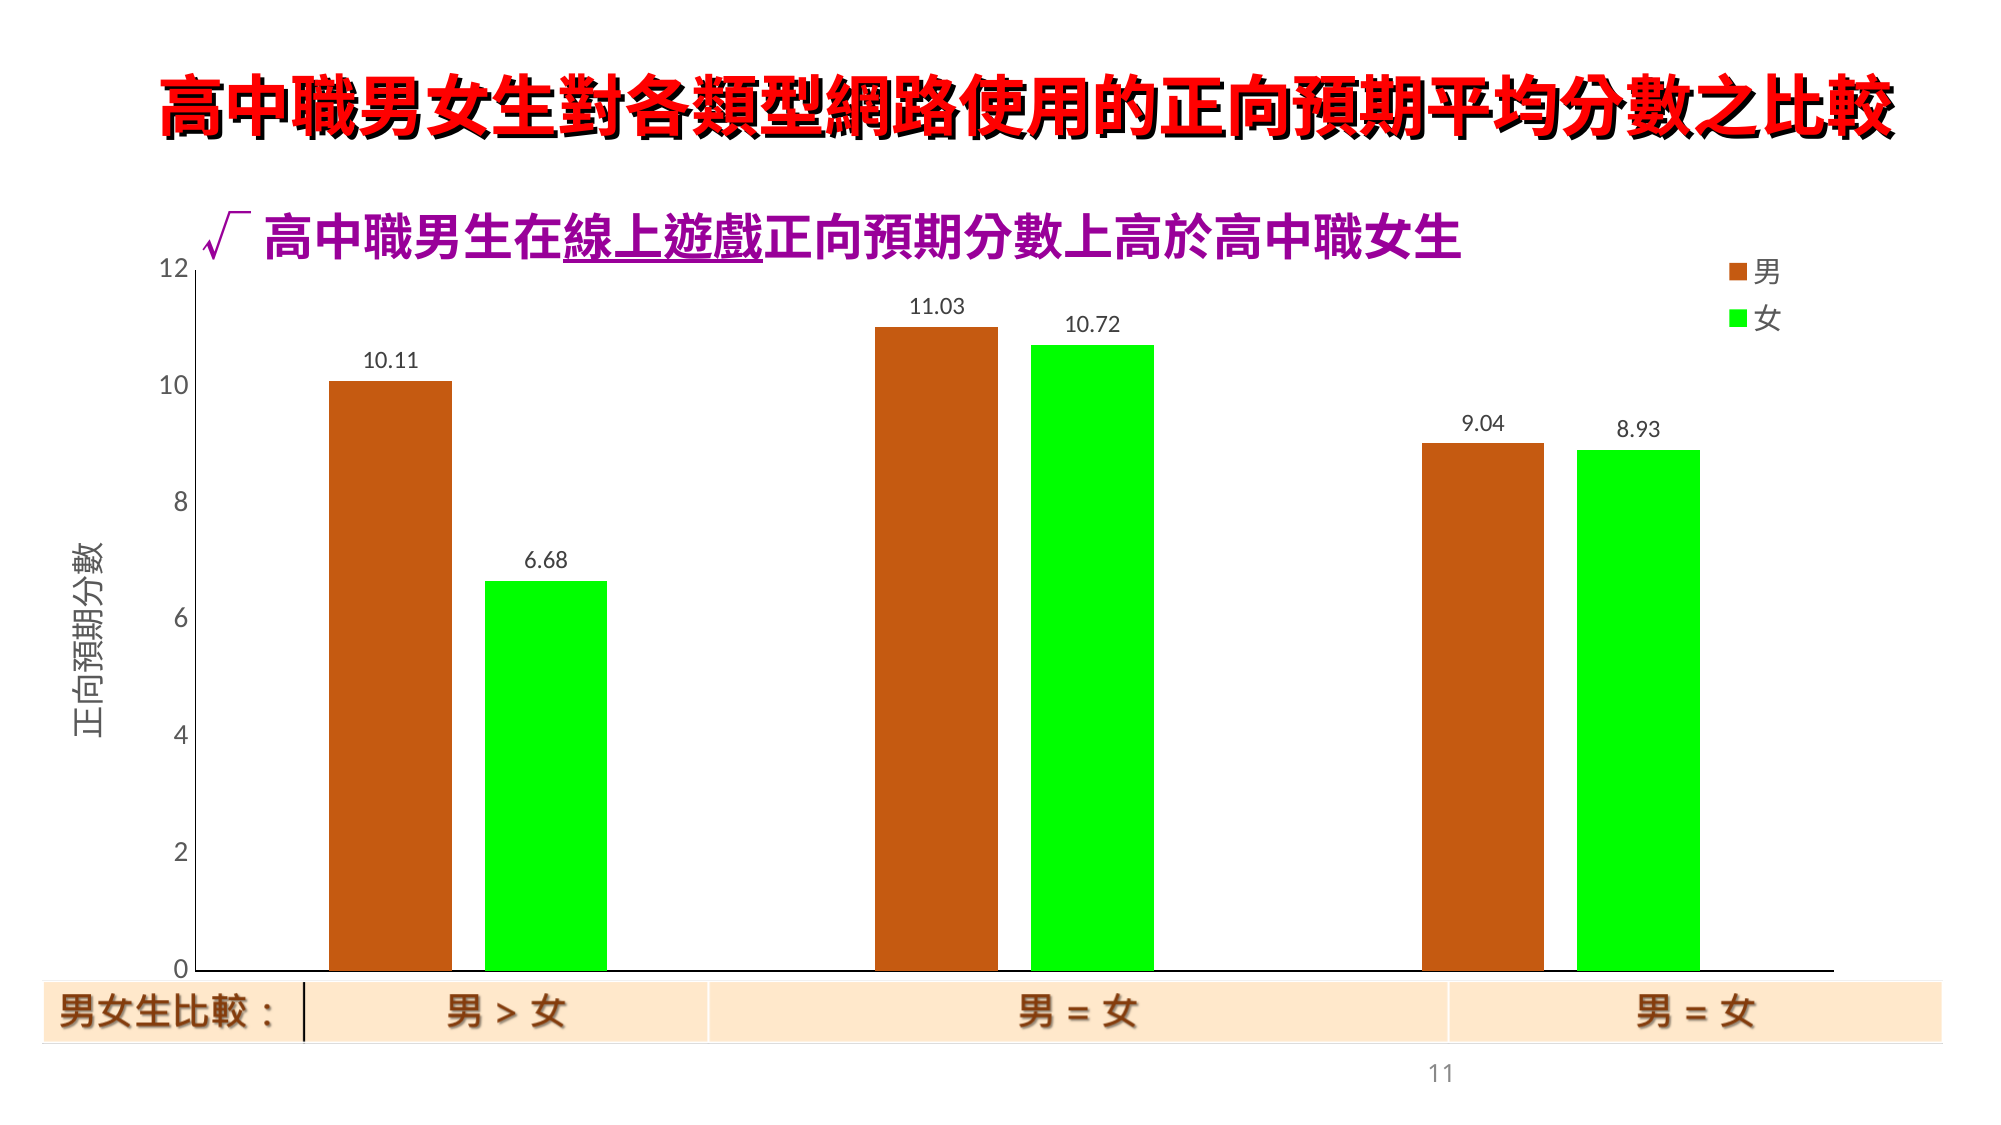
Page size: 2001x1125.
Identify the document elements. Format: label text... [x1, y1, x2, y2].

picture [42, 976, 1943, 1062]
text_box 11 [1412, 1042, 1863, 1103]
title 高中職男女生對各類型網路使用的正向預期平均分數之比較 [139, 0, 1911, 218]
text_box √高中職男生在線上遊戲正向預期分數上高於高中職女生 [186, 197, 1515, 274]
chart [29, 239, 1958, 1043]
